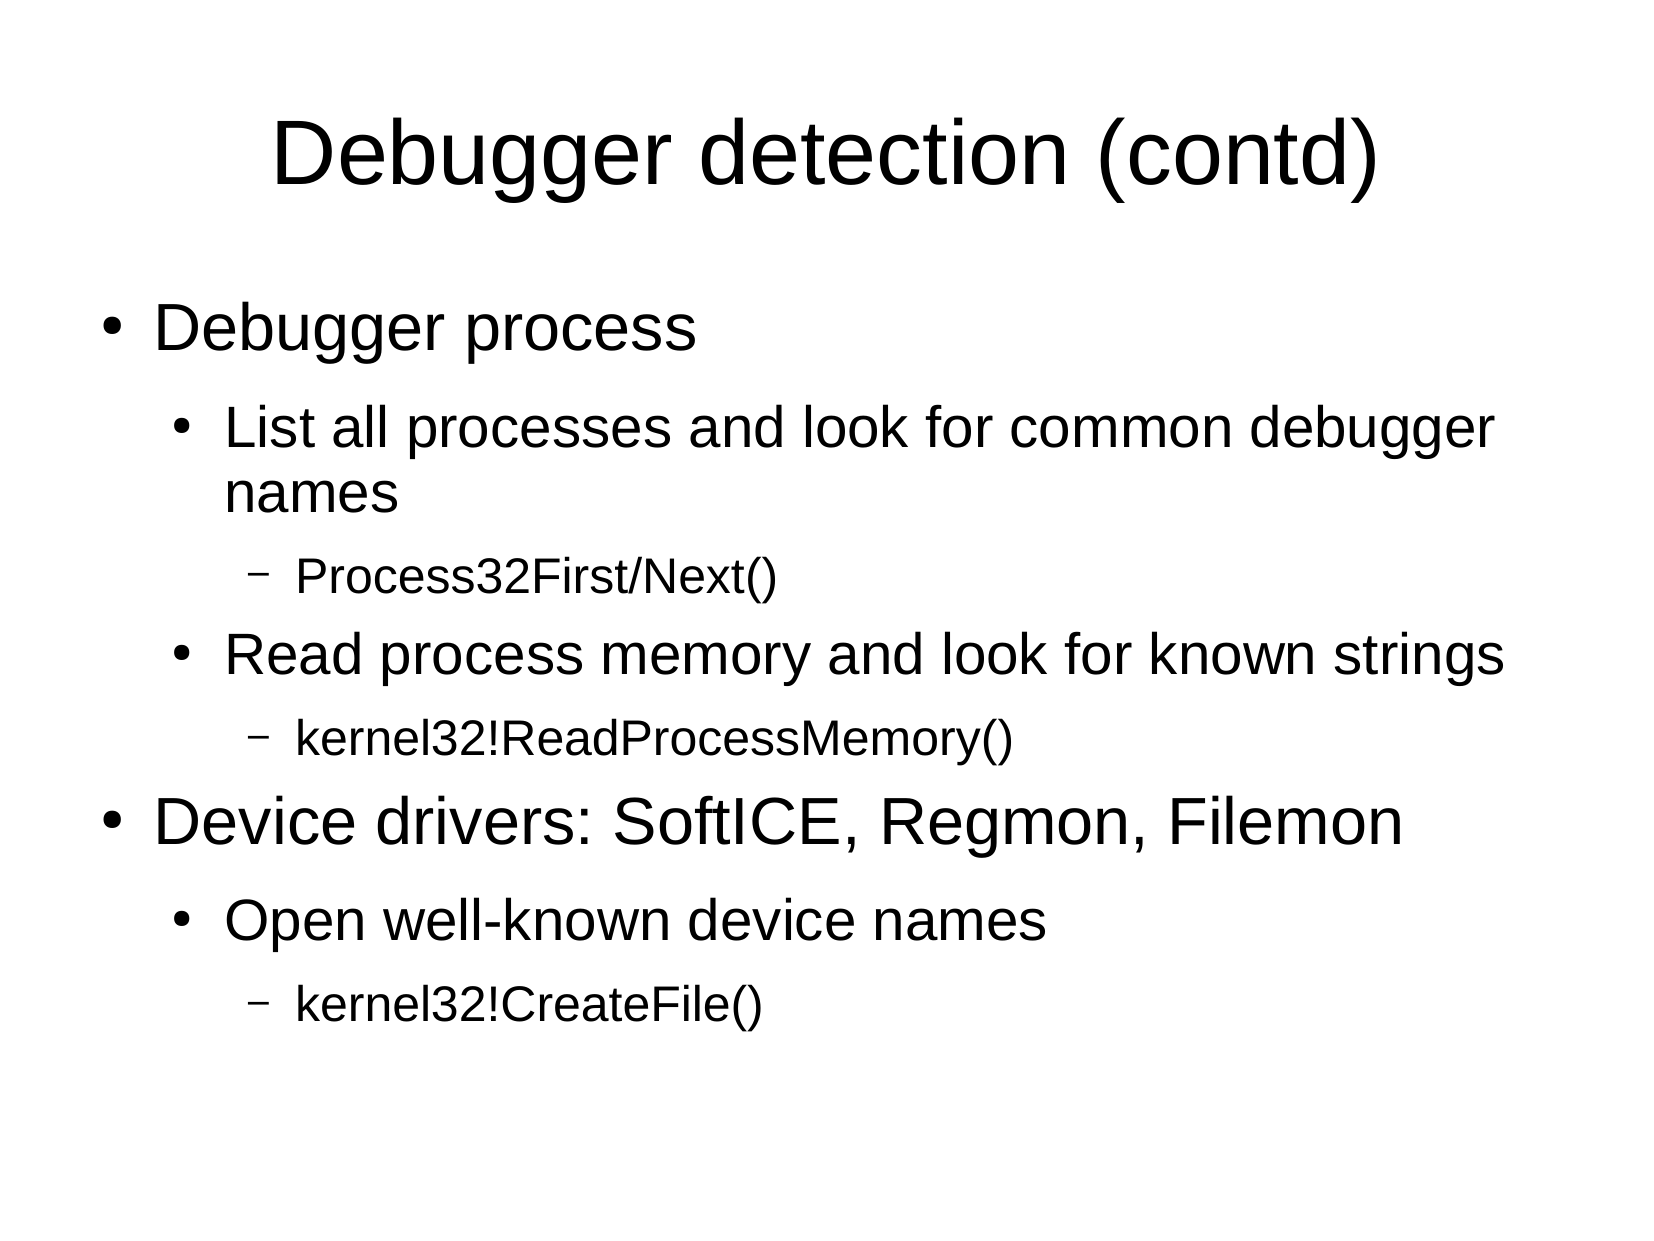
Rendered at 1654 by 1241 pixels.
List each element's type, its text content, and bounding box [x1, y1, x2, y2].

list Debugger process List all processes and look for common debugger names Process32First/Next() Read process memory and look for known strings kernel32!ReadProcessMemory() Device drivers: SoftICE, Regmon, Filemon Open well-known device names kernel32!CreateFile() [82, 290, 1571, 1109]
title Debugger detection (contd) [82, 49, 1571, 257]
